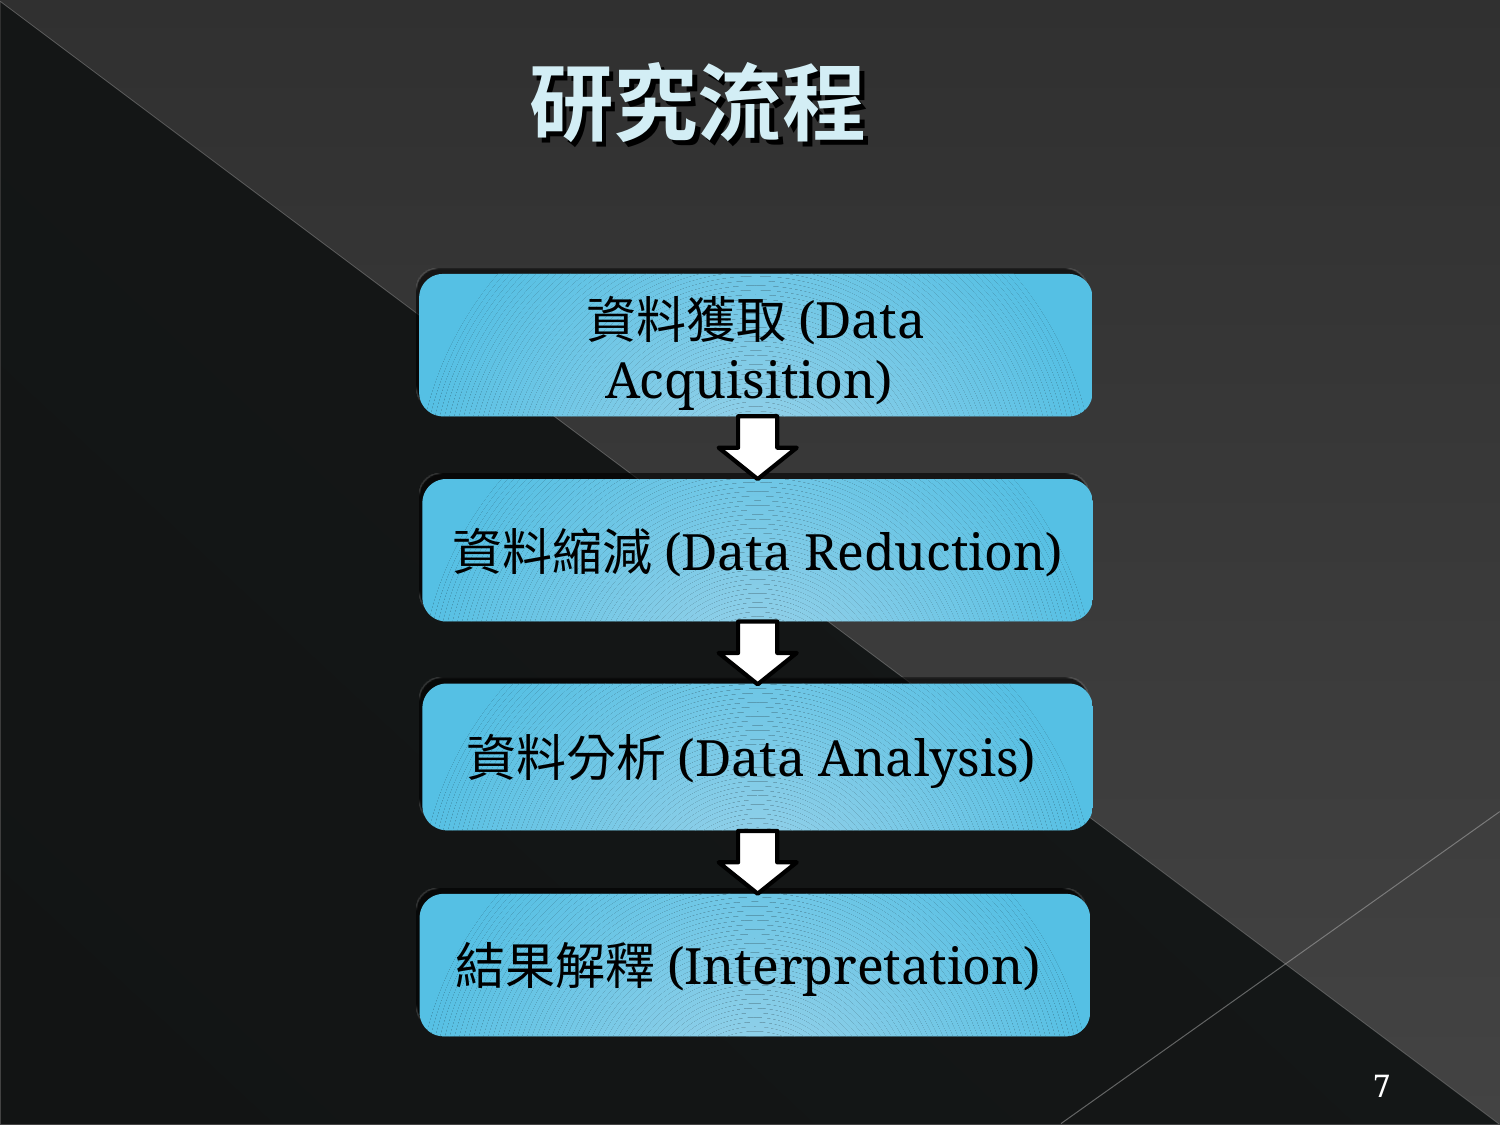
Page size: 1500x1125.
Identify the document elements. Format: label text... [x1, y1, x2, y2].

text_box [718, 621, 797, 685]
text_box [718, 416, 797, 480]
title 研究流程 [103, 42, 1397, 261]
text_box 7 [1340, 1058, 1424, 1109]
text_box 結果解釋(Interpretation) [419, 893, 1091, 1037]
text_box 資料獲取(Data Acquisition) [419, 273, 1093, 417]
text_box 資料縮減(Data Reduction) [422, 479, 1093, 622]
text_box 資料分析(Data Analysis) [422, 683, 1093, 831]
text_box [718, 830, 797, 894]
